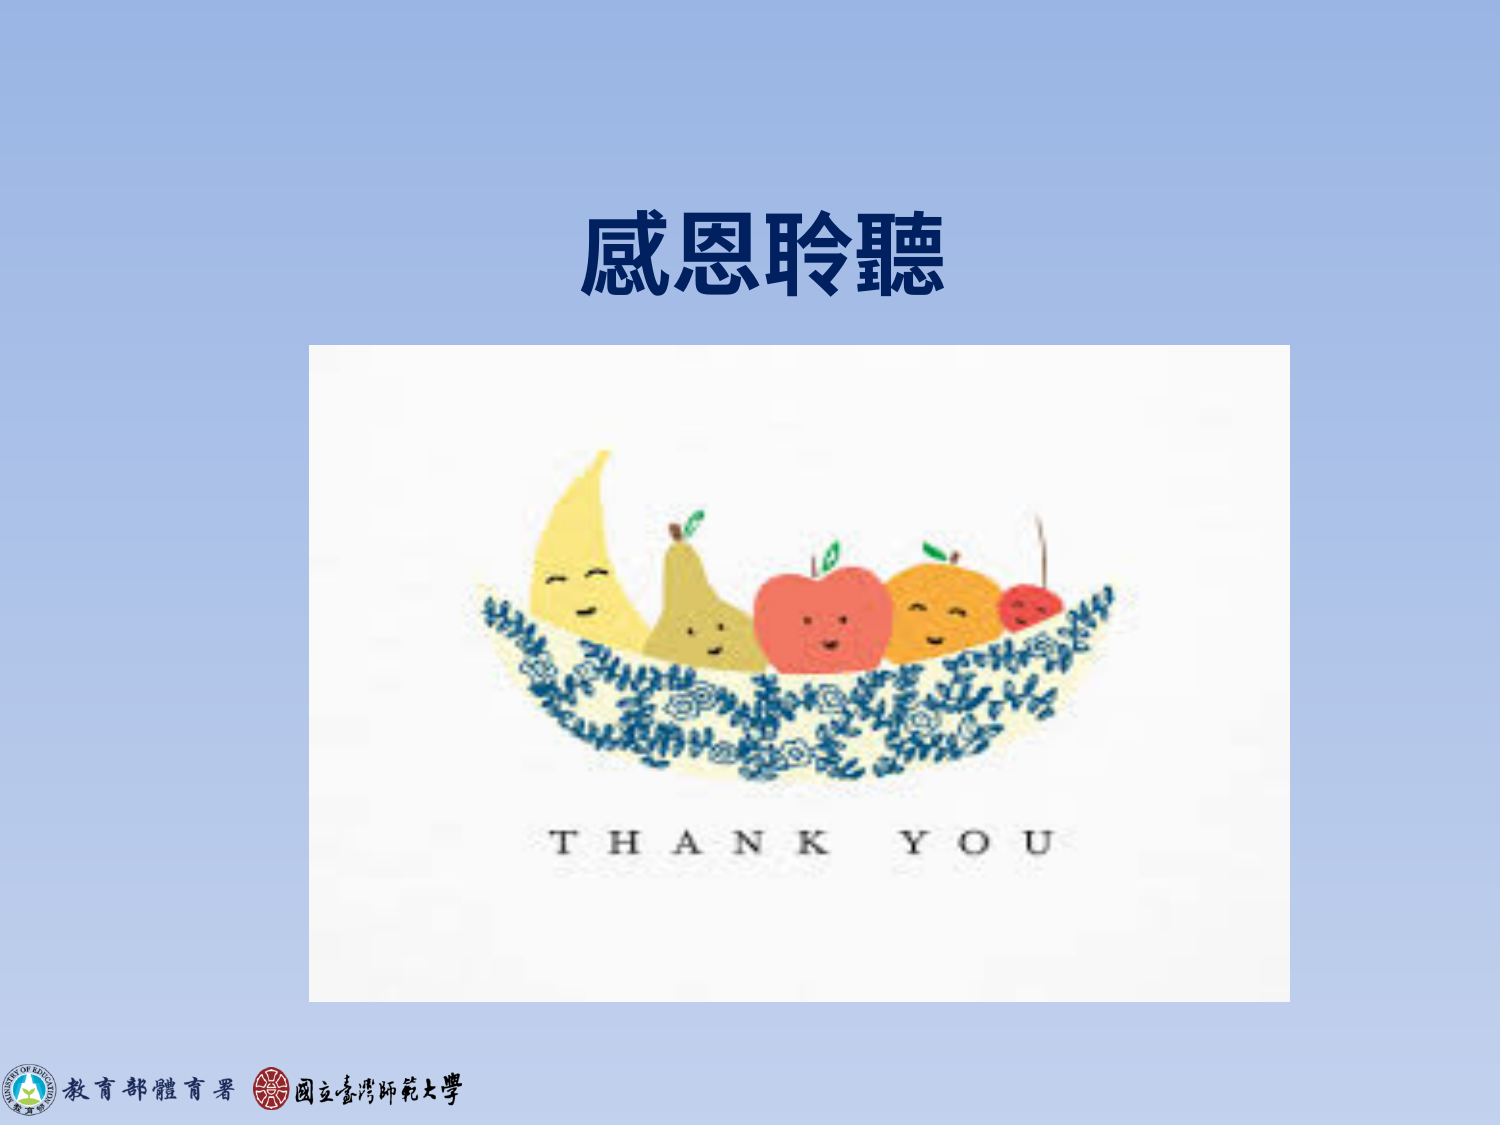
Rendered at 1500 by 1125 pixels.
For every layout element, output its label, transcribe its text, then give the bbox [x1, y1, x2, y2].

title 感恩聆聽 [87, 158, 1438, 346]
picture [309, 345, 1290, 1002]
